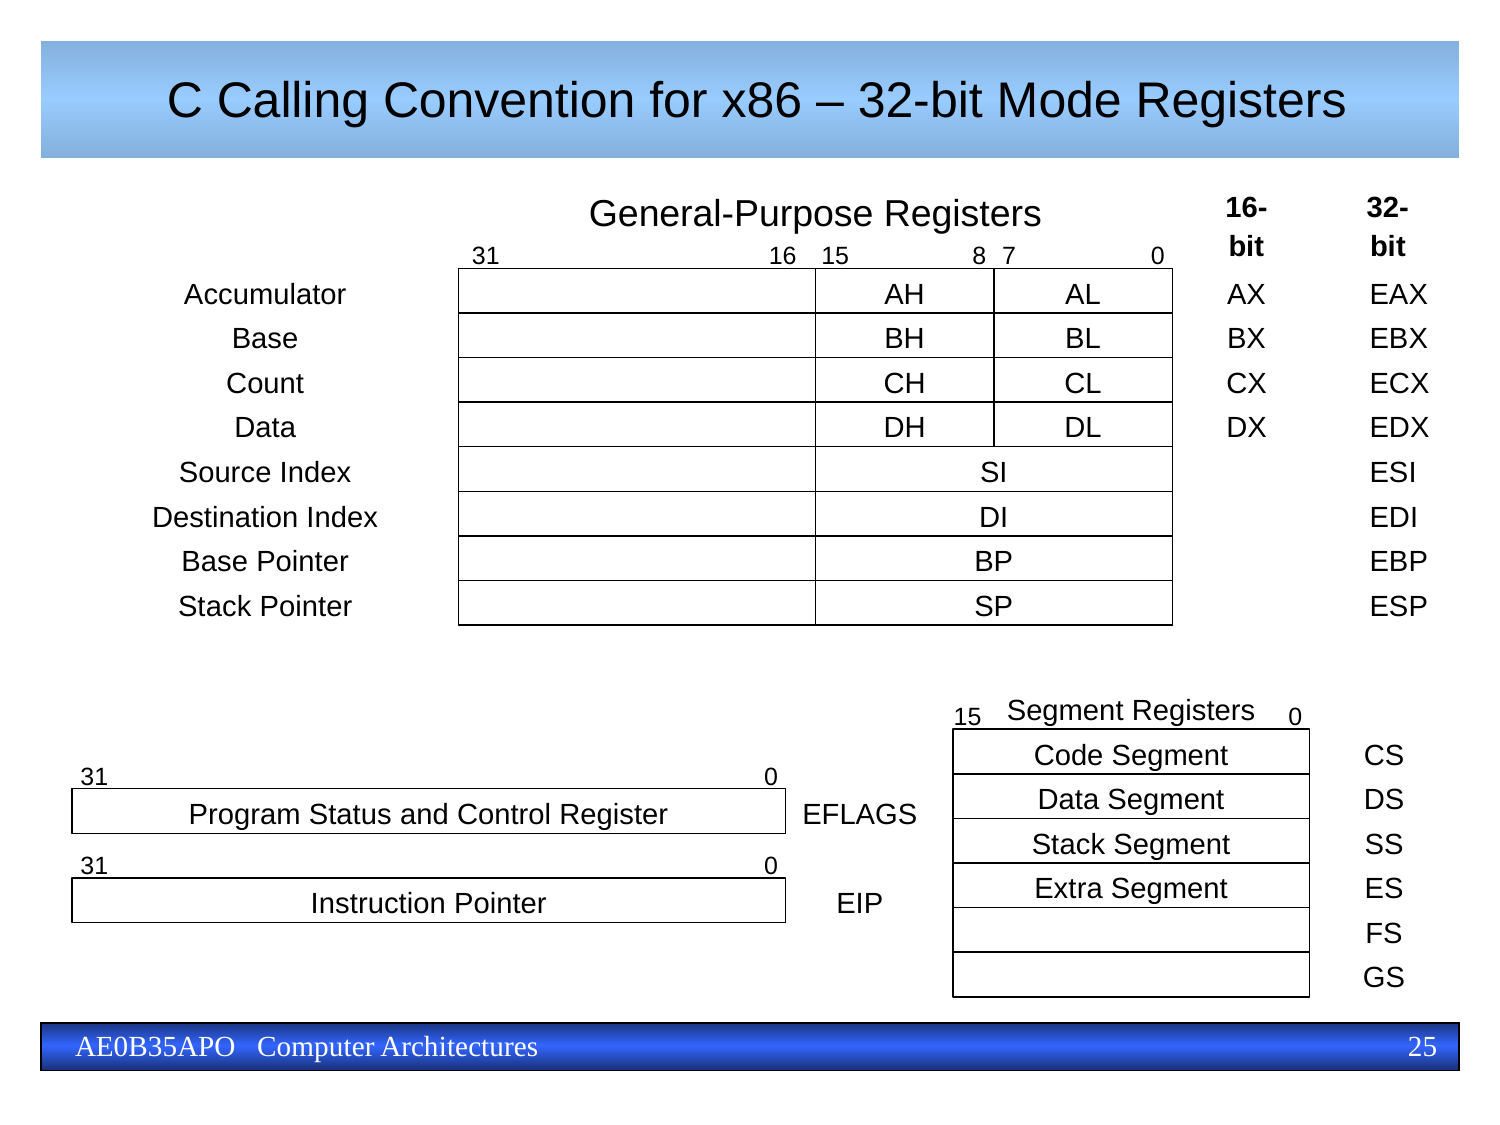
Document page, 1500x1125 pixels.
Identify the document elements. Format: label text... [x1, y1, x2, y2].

text_box CX [1173, 364, 1321, 408]
text_box EBX [1361, 307, 1457, 364]
text_box 7 [994, 228, 1024, 279]
text_box Stack Segment [952, 812, 1309, 869]
text_box Stack Pointer [71, 574, 459, 631]
text_box DH [815, 396, 994, 453]
text_box EDI [1361, 498, 1457, 542]
text_box Instruction Pointer [71, 872, 785, 929]
text_box 32-bit [1343, 176, 1433, 272]
text_box BH [815, 307, 994, 351]
text_box Code Segment [952, 735, 1309, 780]
text_box 0 [1279, 689, 1310, 740]
text_box CS [1309, 723, 1459, 780]
text_box Base [71, 307, 459, 351]
text_box Data [71, 396, 459, 441]
text_box 31 [452, 214, 520, 293]
text_box 15 [945, 672, 991, 757]
text_box 8 [964, 228, 994, 279]
text_box 16-bit [1201, 176, 1292, 272]
text_box GS [1309, 958, 1459, 1003]
title C Calling Convention for x86 – 32-bit Mode Registers [41, 41, 1459, 158]
text_box Destination Index [71, 485, 459, 530]
text_box CH [815, 351, 994, 396]
text_box EIP [785, 872, 935, 929]
text_box SI [815, 453, 1173, 485]
text_box EDX [1361, 408, 1457, 453]
text_box SS [1309, 825, 1459, 869]
text_box SP [815, 574, 1173, 631]
text_box Count [71, 351, 459, 396]
text_box Base Pointer [71, 530, 459, 574]
text_box AX [1173, 262, 1321, 307]
text_box ECX [1361, 364, 1457, 408]
text_box 0 [755, 837, 786, 889]
text_box DL [994, 396, 1173, 453]
text_box Accumulator [71, 262, 459, 307]
text_box EAX [1361, 262, 1457, 307]
text_box BL [994, 307, 1173, 351]
text_box Source Index [71, 441, 459, 485]
text_box 31 [71, 731, 117, 816]
text_box 15 [816, 214, 863, 293]
text_box DS [1309, 780, 1459, 825]
text_box DX [1173, 408, 1321, 453]
text_box 0 [1142, 228, 1173, 262]
text_box Segment Registers [982, 678, 1280, 735]
text_box General-Purpose Registers [488, 175, 1143, 243]
text_box EBP [1361, 542, 1457, 587]
text_box AH [815, 262, 994, 307]
text_box ESP [1361, 587, 1457, 631]
text_box Extra Segment [952, 869, 1309, 914]
text_box BX [1173, 307, 1321, 364]
text_box 16 [750, 214, 816, 293]
text_box ESI [1361, 453, 1457, 498]
text_box Data Segment [952, 780, 1309, 812]
text_box 0 [755, 748, 786, 799]
text_box 31 [71, 821, 117, 905]
text_box Program Status and Control Register [71, 782, 785, 839]
text_box AL [994, 262, 1173, 307]
text_box ES [1309, 869, 1459, 914]
text_box CL [994, 351, 1173, 396]
text_box DI [815, 485, 1173, 530]
text_box FS [1309, 914, 1459, 958]
text_box BP [815, 530, 1173, 574]
text_box EFLAGS [785, 782, 935, 839]
